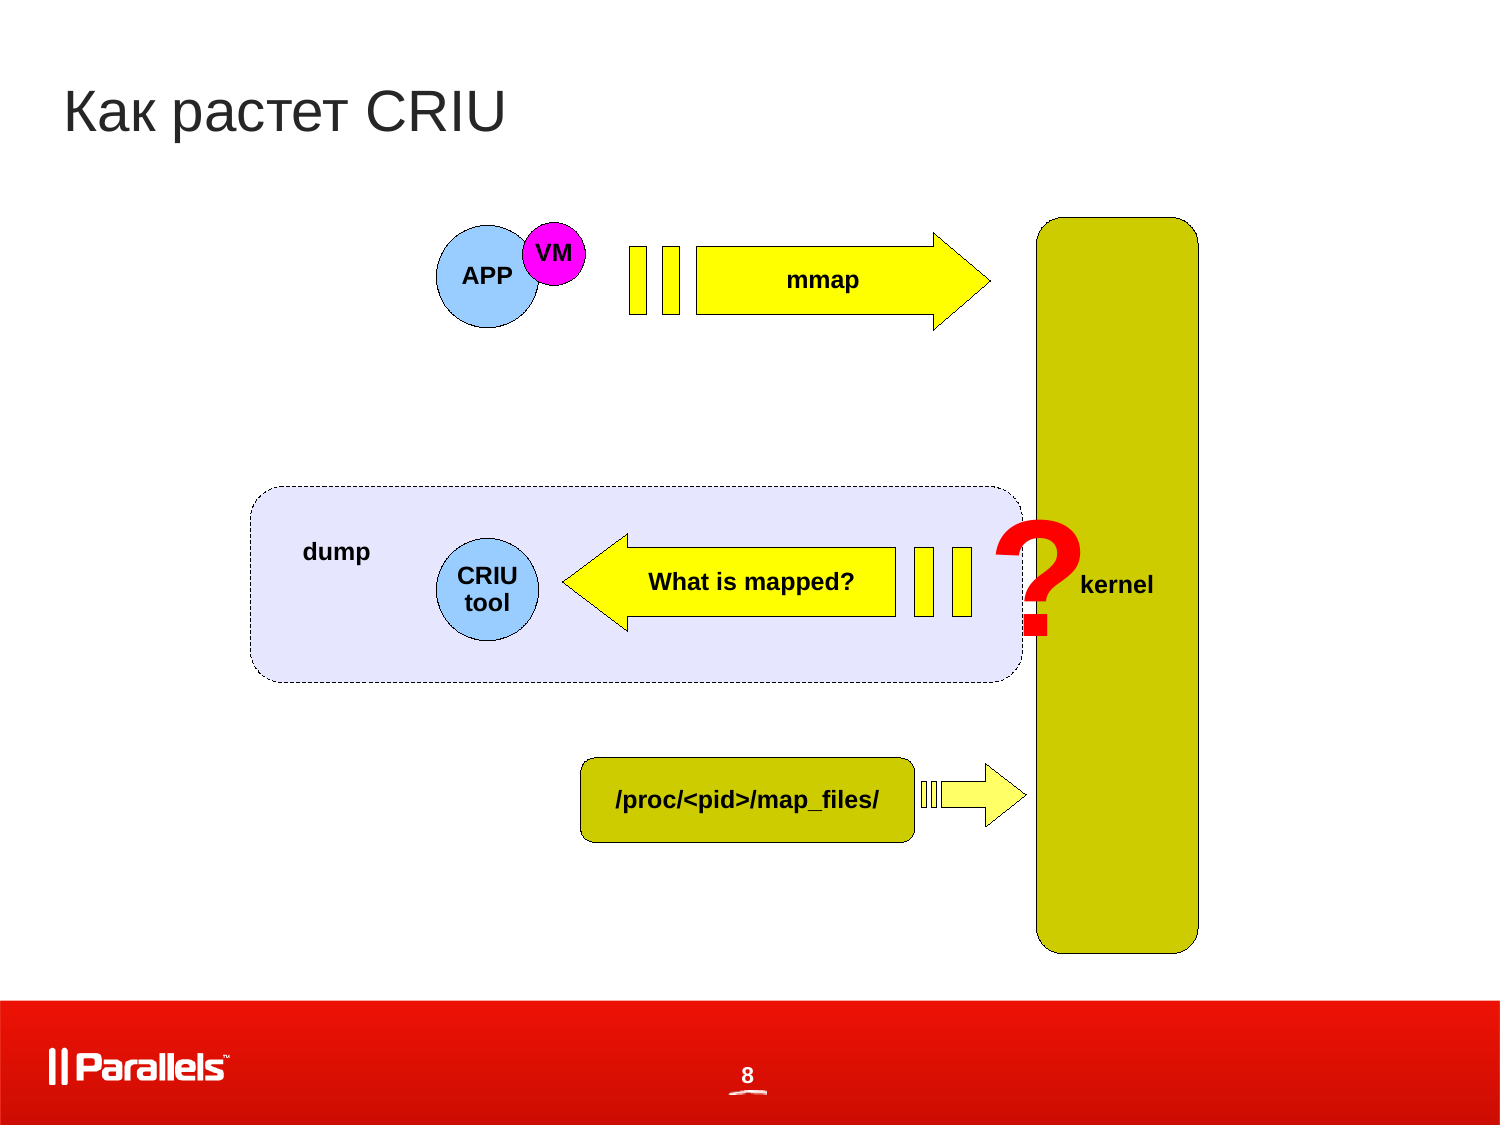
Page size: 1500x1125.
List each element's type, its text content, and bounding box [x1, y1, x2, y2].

text_box kernel [1036, 217, 1199, 954]
text_box [921, 781, 927, 808]
text_box [250, 486, 1003, 683]
text_box [931, 781, 937, 808]
text_box [941, 763, 1027, 827]
picture [727, 1090, 767, 1095]
text_box mmap [662, 246, 680, 315]
text_box What is mapped? [914, 547, 934, 617]
text_box APP [436, 225, 539, 328]
title Как растет CRIU [48, 10, 1454, 214]
text_box dump [287, 531, 386, 574]
text_box What is mapped? [952, 547, 972, 617]
text_box mmap [629, 246, 647, 315]
text_box What is mapped? [562, 533, 896, 632]
text_box CRIU tool [436, 538, 539, 641]
text_box /proc/<pid>/map_files/ [580, 757, 915, 843]
text_box mmap [696, 232, 991, 331]
picture [49, 1046, 230, 1085]
text_box VM [522, 222, 586, 286]
text_box ? [973, 484, 1106, 680]
